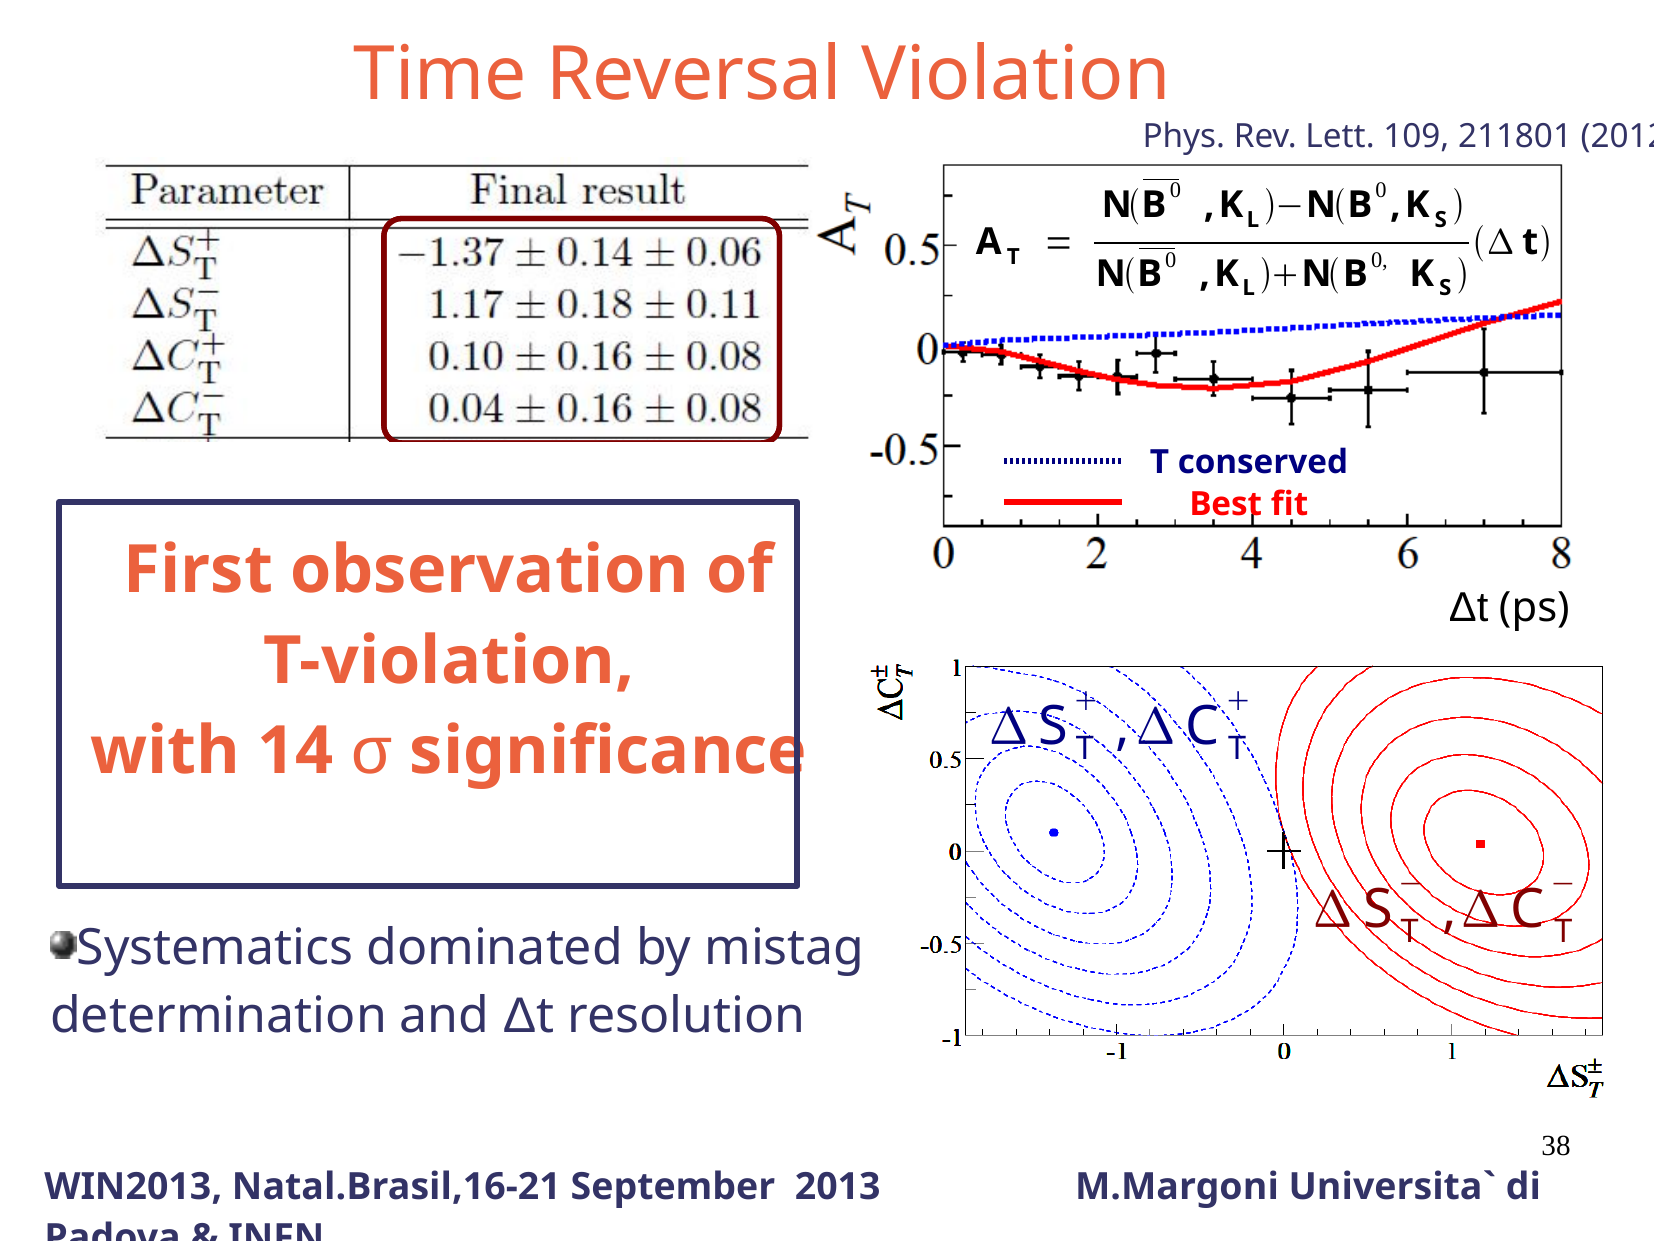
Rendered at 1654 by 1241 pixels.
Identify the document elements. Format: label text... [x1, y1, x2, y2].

text_box [29, 442, 857, 1152]
text_box [956, 171, 1548, 296]
text_box Systematics dominated by mistag determination and Δt resolution [35, 903, 951, 1073]
chart [1308, 862, 1596, 963]
picture [82, 157, 814, 442]
text_box WIN2013, Natal.Brasil,16-21 September 2013 M.Margoni Universita` di Padova & INFN [29, 1151, 1625, 1225]
title Time Reversal Violation [18, 0, 1507, 167]
chart [983, 679, 1270, 780]
picture [868, 644, 1625, 1105]
picture [387, 222, 776, 440]
text_box First observation of T-violation, with 14 σ significance [75, 513, 733, 838]
text_box T conserved [1074, 431, 1424, 472]
chart [814, 155, 1577, 650]
text_box Phys. Rev. Lett. 109, 211801 (2012) [1127, 105, 1654, 172]
text_box Δt (ps) [1200, 569, 1585, 649]
text_box Best fit [1074, 472, 1424, 539]
